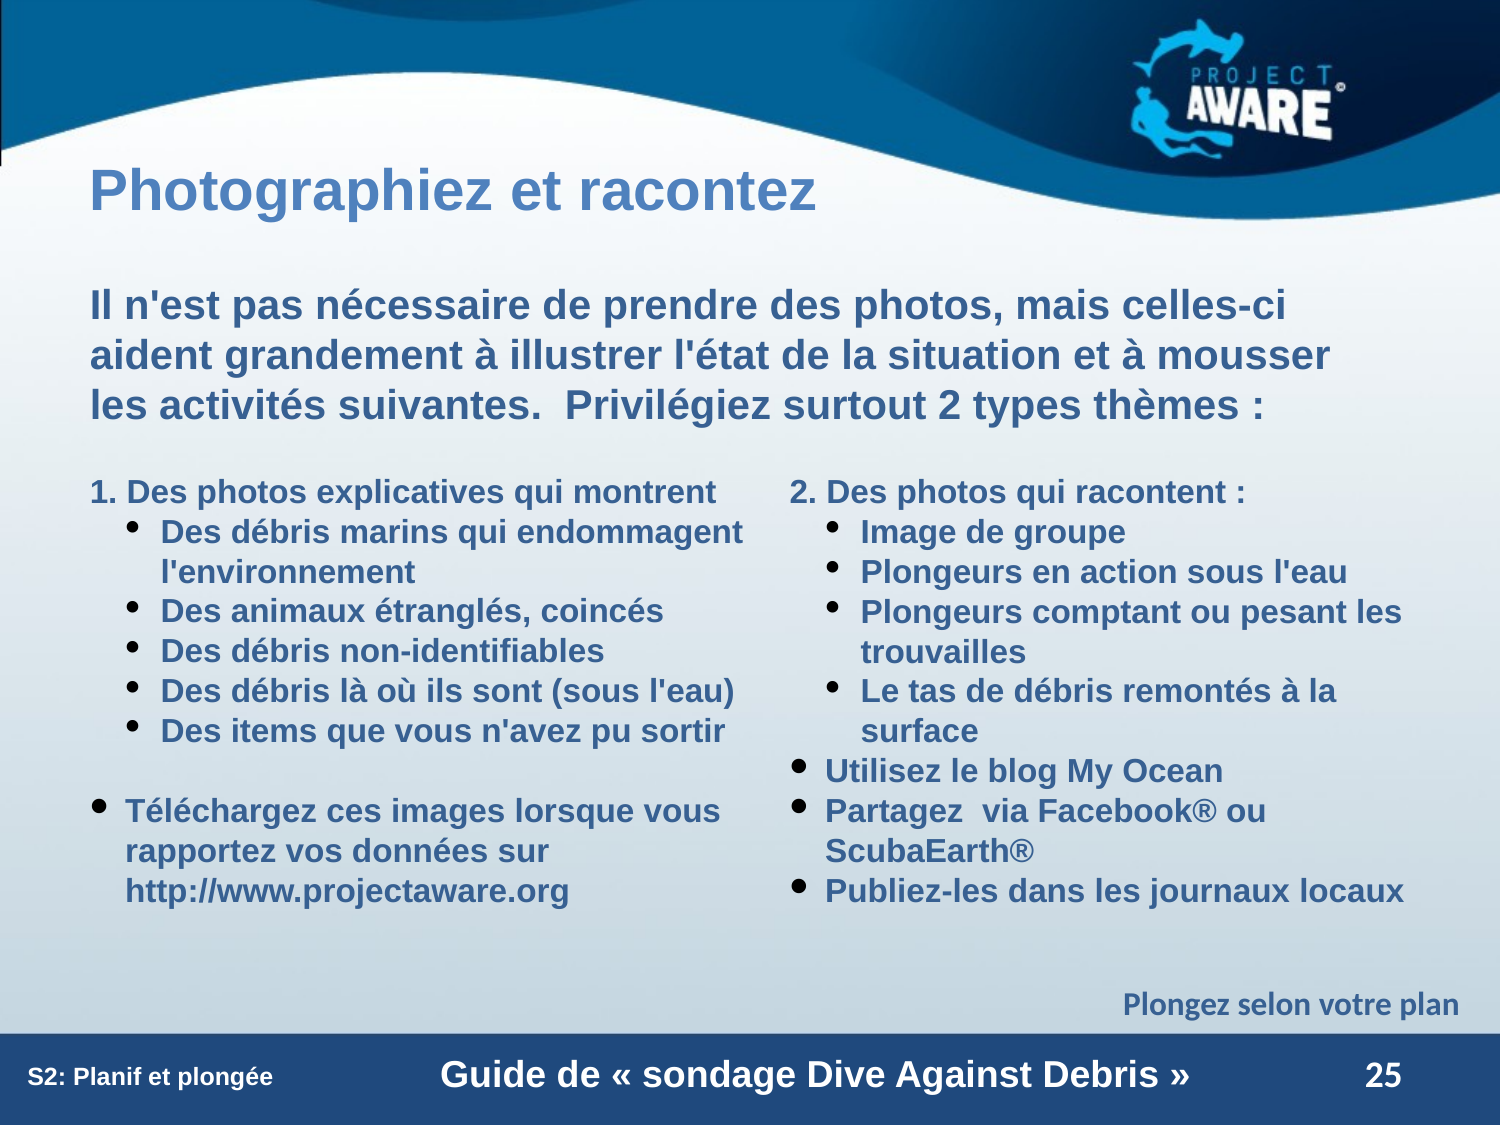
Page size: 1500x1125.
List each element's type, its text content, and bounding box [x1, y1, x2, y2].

text_box Guide de « sondage Dive Against Debris » [425, 1042, 1276, 1103]
text_box Il n'est pas nécessaire de prendre des photos, mais celles-ci aident grandement à illustrer l'état de la situation et à mousser les activités suivantes. Privilégiez surtout 2 types thèmes : [74, 270, 1413, 450]
text_box <numéro> [1350, 1042, 1475, 1103]
text_box 2. Des photos qui racontent : Image de groupe Plongeurs en action sous l'eau Plongeurs comptant ou pesant les trouvailles Le tas de débris remontés à la surface Utilisez le blog My Ocean Partagez via Facebook® ou ScubaEarth® Publiez-les dans les journaux locaux [774, 462, 1438, 975]
text_box Plongez selon votre plan [909, 975, 1475, 1025]
text_box 1. Des photos explicatives qui montrent Des débris marins qui endommagent l'environnement Des animaux étranglés, coincés Des débris non-identifiables Des débris là où ils sont (sous l'eau) Des items que vous n'avez pu sortir Téléchargez ces images lorsque vous rapportez vos données sur http://www.projectaware.org [75, 462, 774, 930]
picture [0, 0, 1500, 1037]
text_box S2: Planif et plongée [12, 1052, 425, 1103]
text_box Photographiez et racontez [74, 145, 1425, 237]
